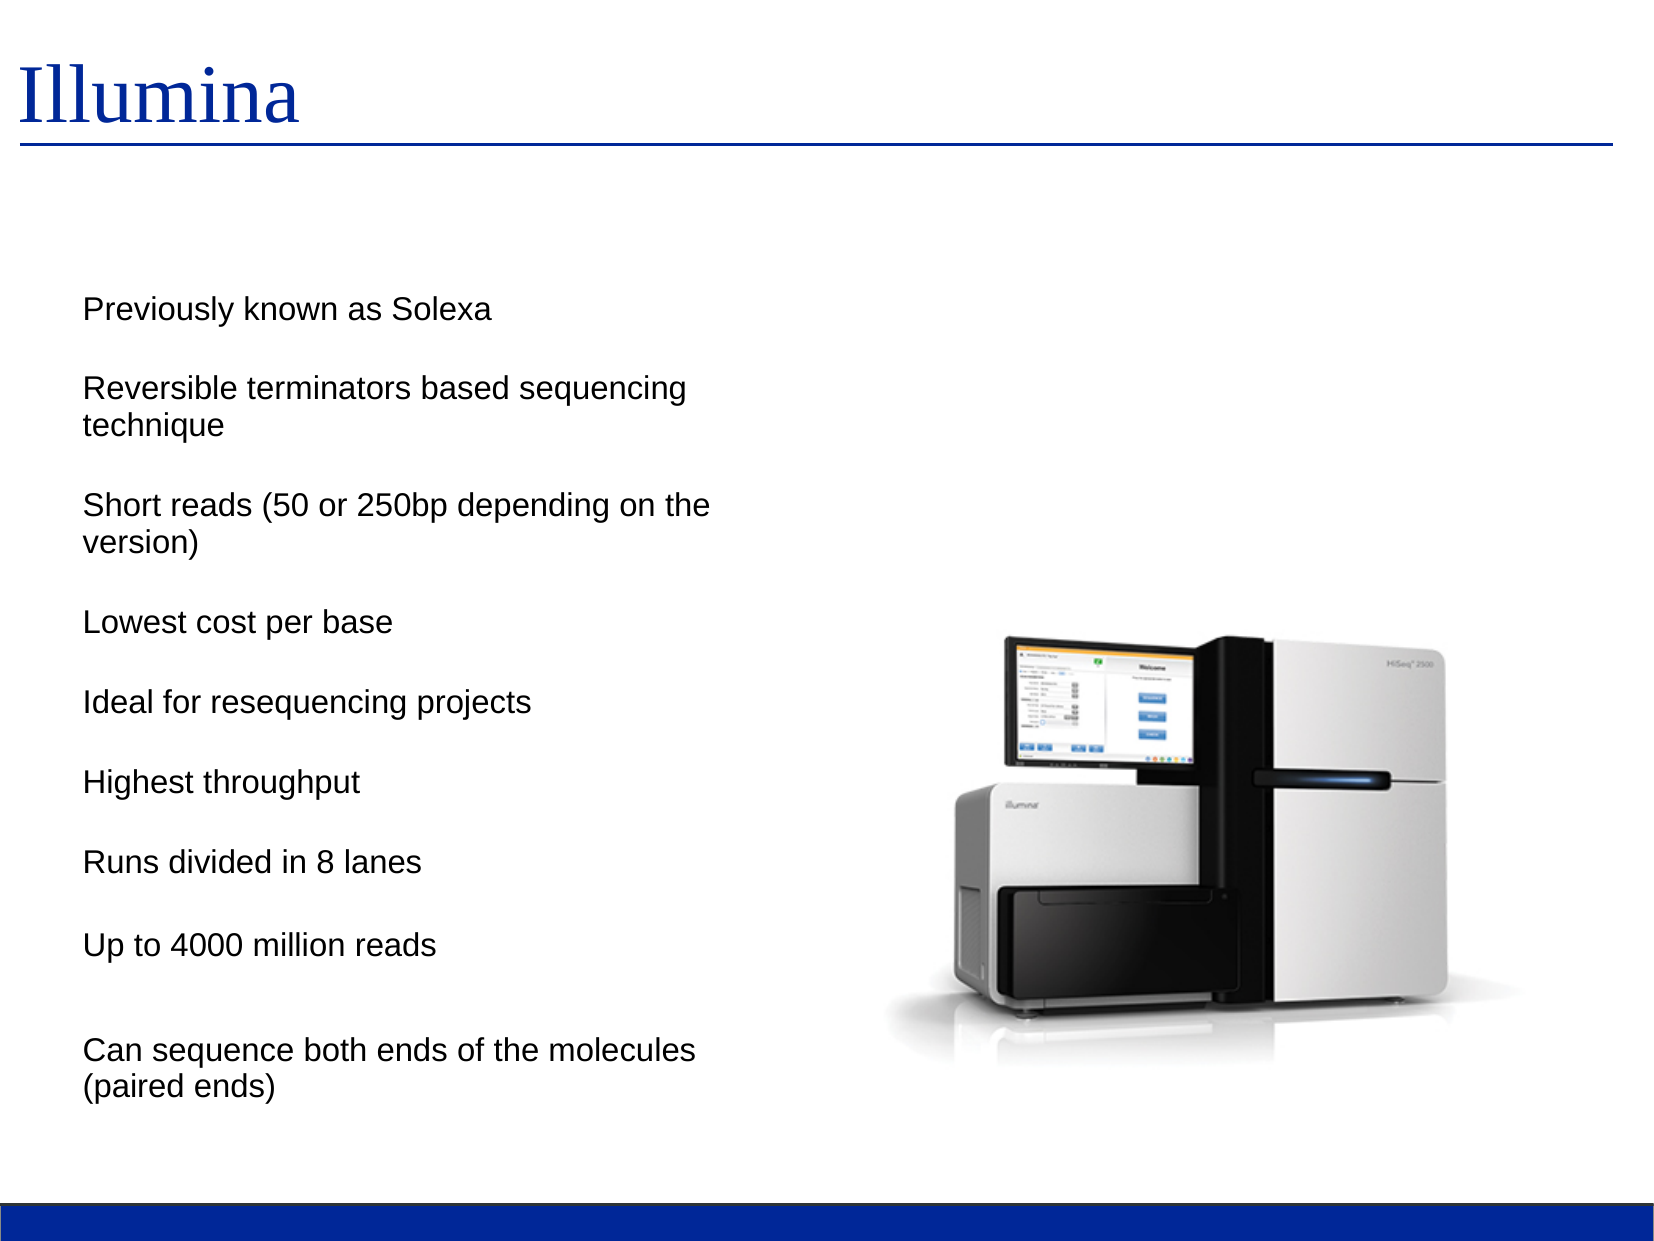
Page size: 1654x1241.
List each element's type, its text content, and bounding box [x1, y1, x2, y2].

title Illumina [17, 0, 1589, 198]
picture [862, 599, 1532, 1093]
list Previously known as Solexa Reversible terminators based sequencing technique Short reads (50 or 250bp depending on the version) Lowest cost per base Ideal for resequencing projects Highest throughput Runs divided in 8 lanes Up to 4000 million reads Can sequence both ends of the molecules (paired ends) [82, 290, 809, 1109]
